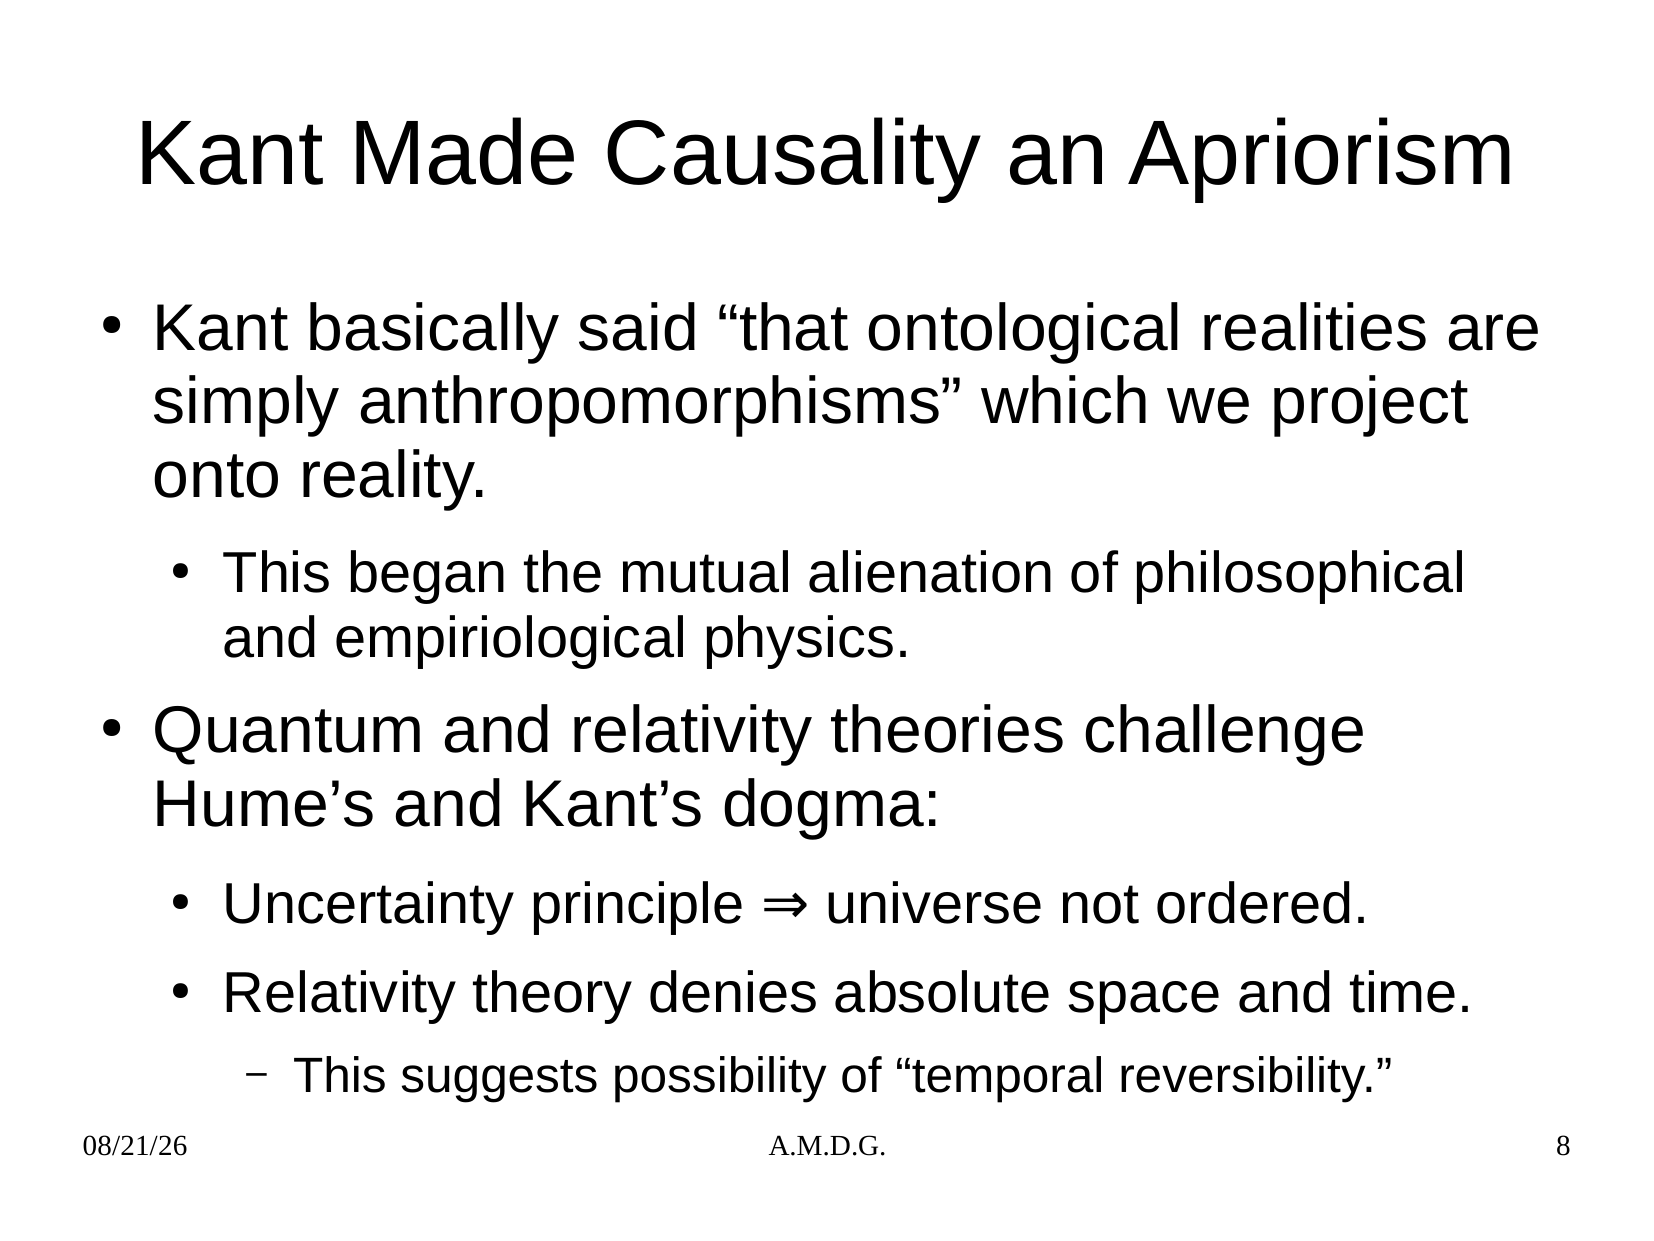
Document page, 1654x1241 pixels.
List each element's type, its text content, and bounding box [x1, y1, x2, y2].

list Kant basically said “that ontological realities are simply anthropomorphisms” which we project onto reality. This began the mutual alienation of philosophical and empiriological physics. Quantum and relativity theories challenge Hume’s and Kant’s dogma: Uncertainty principle ⇒ universe not ordered. Relativity theory denies absolute space and time. This suggests possibility of “temporal reversibility.” [82, 290, 1571, 1109]
title Kant Made Causality an Apriorism [82, 49, 1571, 257]
